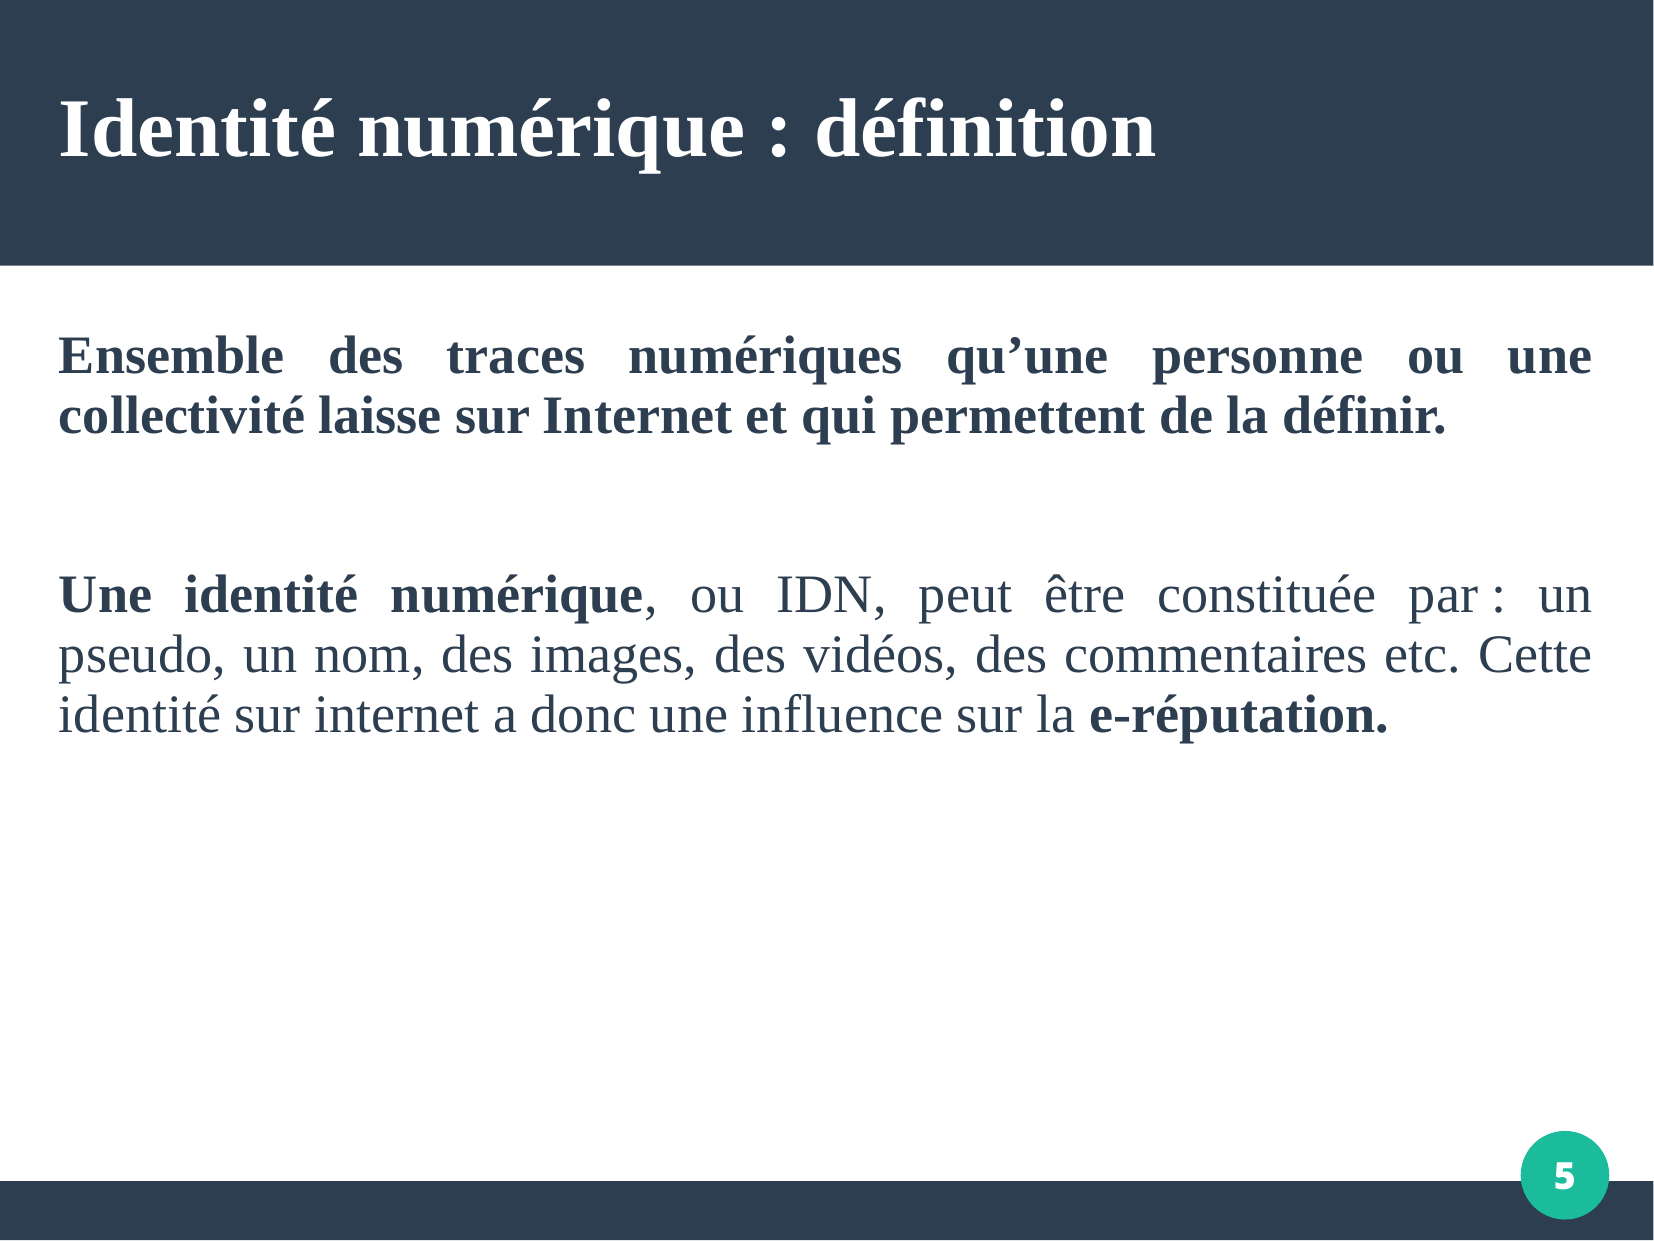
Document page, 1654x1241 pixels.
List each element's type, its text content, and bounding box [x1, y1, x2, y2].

title Identité numérique : définition [59, 49, 1595, 207]
list Ensemble des traces numériques qu’une personne ou une collectivité laisse sur Internet et qui permettent de la définir. Une identité numérique, ou IDN, peut être constituée par : un pseudo, un nom, des images, des vidéos, des commentaires etc. Cette identité sur internet a donc une influence sur la e-réputation. [59, 324, 1595, 1152]
